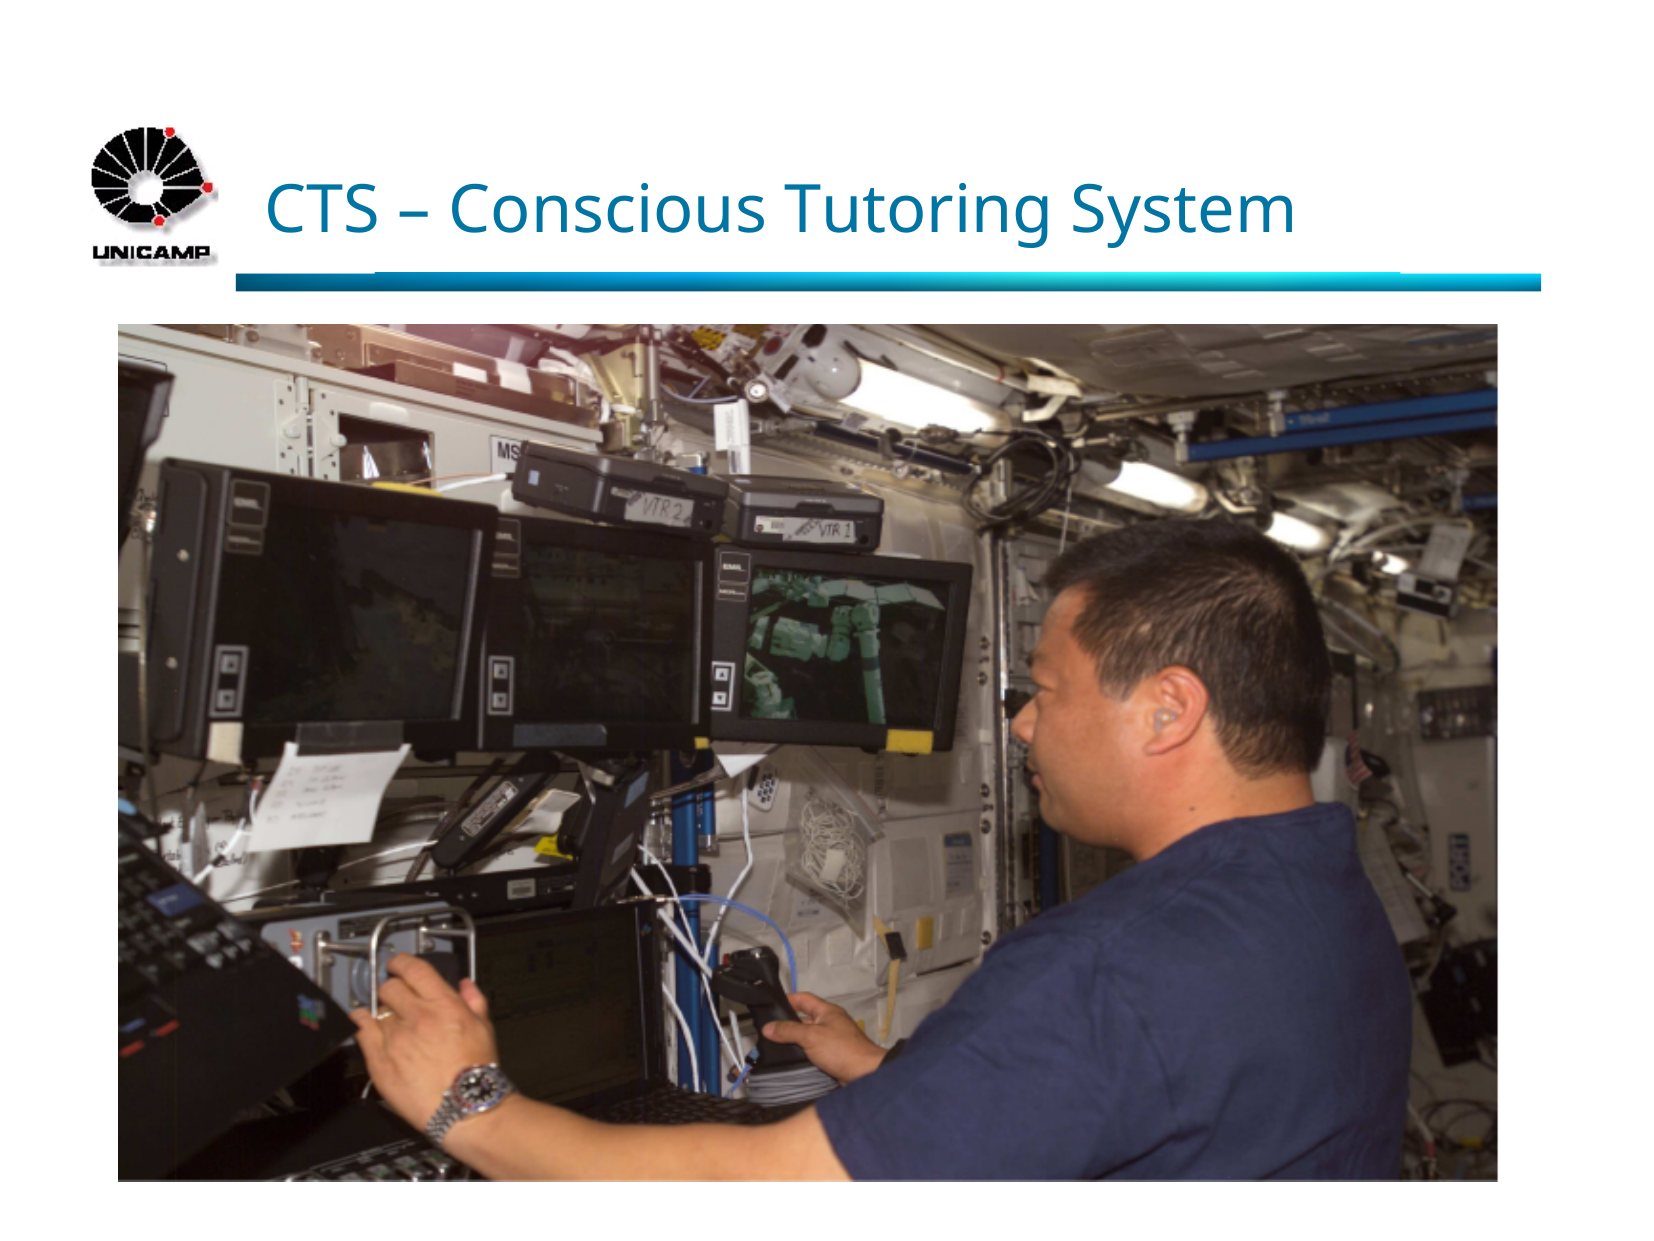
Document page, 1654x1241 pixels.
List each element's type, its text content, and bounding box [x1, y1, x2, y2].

picture [125, 272, 1654, 295]
picture [118, 324, 1500, 1182]
title CTS – Conscious Tutoring System [264, 57, 1534, 250]
